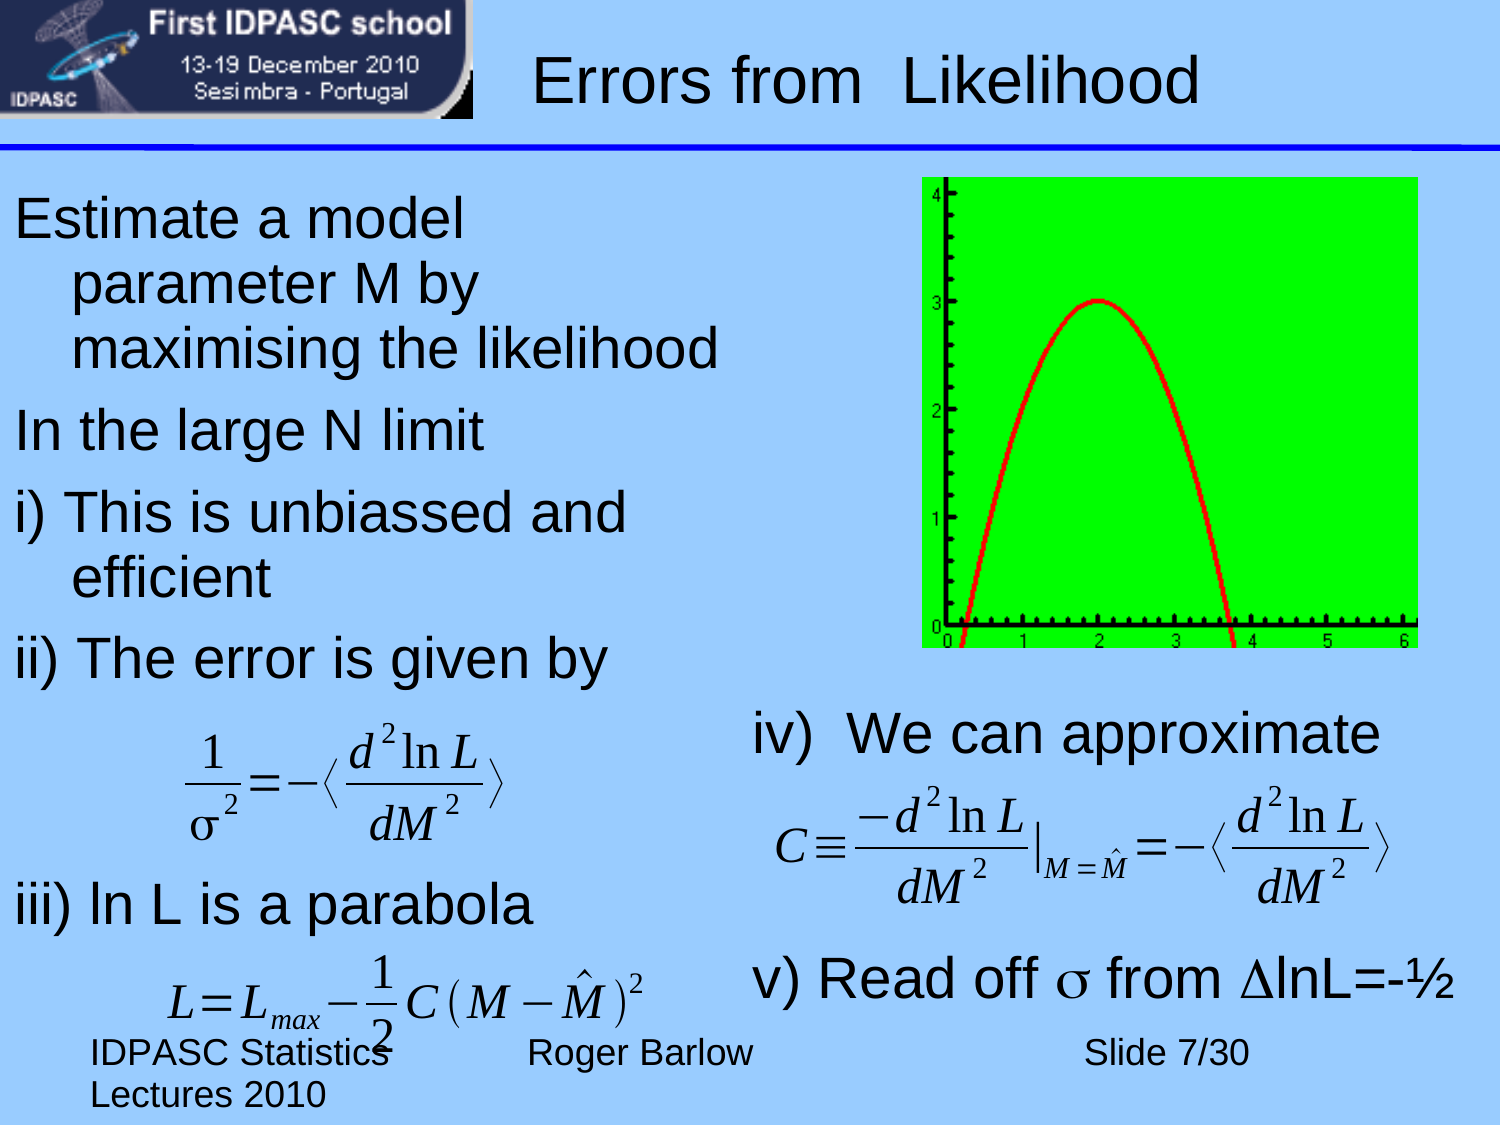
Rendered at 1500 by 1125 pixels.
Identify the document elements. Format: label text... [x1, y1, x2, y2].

chart [767, 779, 1398, 916]
picture [0, 0, 473, 119]
picture [922, 177, 1418, 648]
list iv) We can approximate v) Read off s from lnL=-½ [738, 688, 1500, 1125]
title Errors from Likelihood [531, 44, 1426, 119]
chart [157, 943, 650, 1063]
list Estimate a model parameter M by maximising the likelihood In the large N limit i) This is unbiassed and efficient ii) The error is given by iii) ln L is a parabola [0, 174, 739, 945]
text_box [295, 738, 325, 795]
